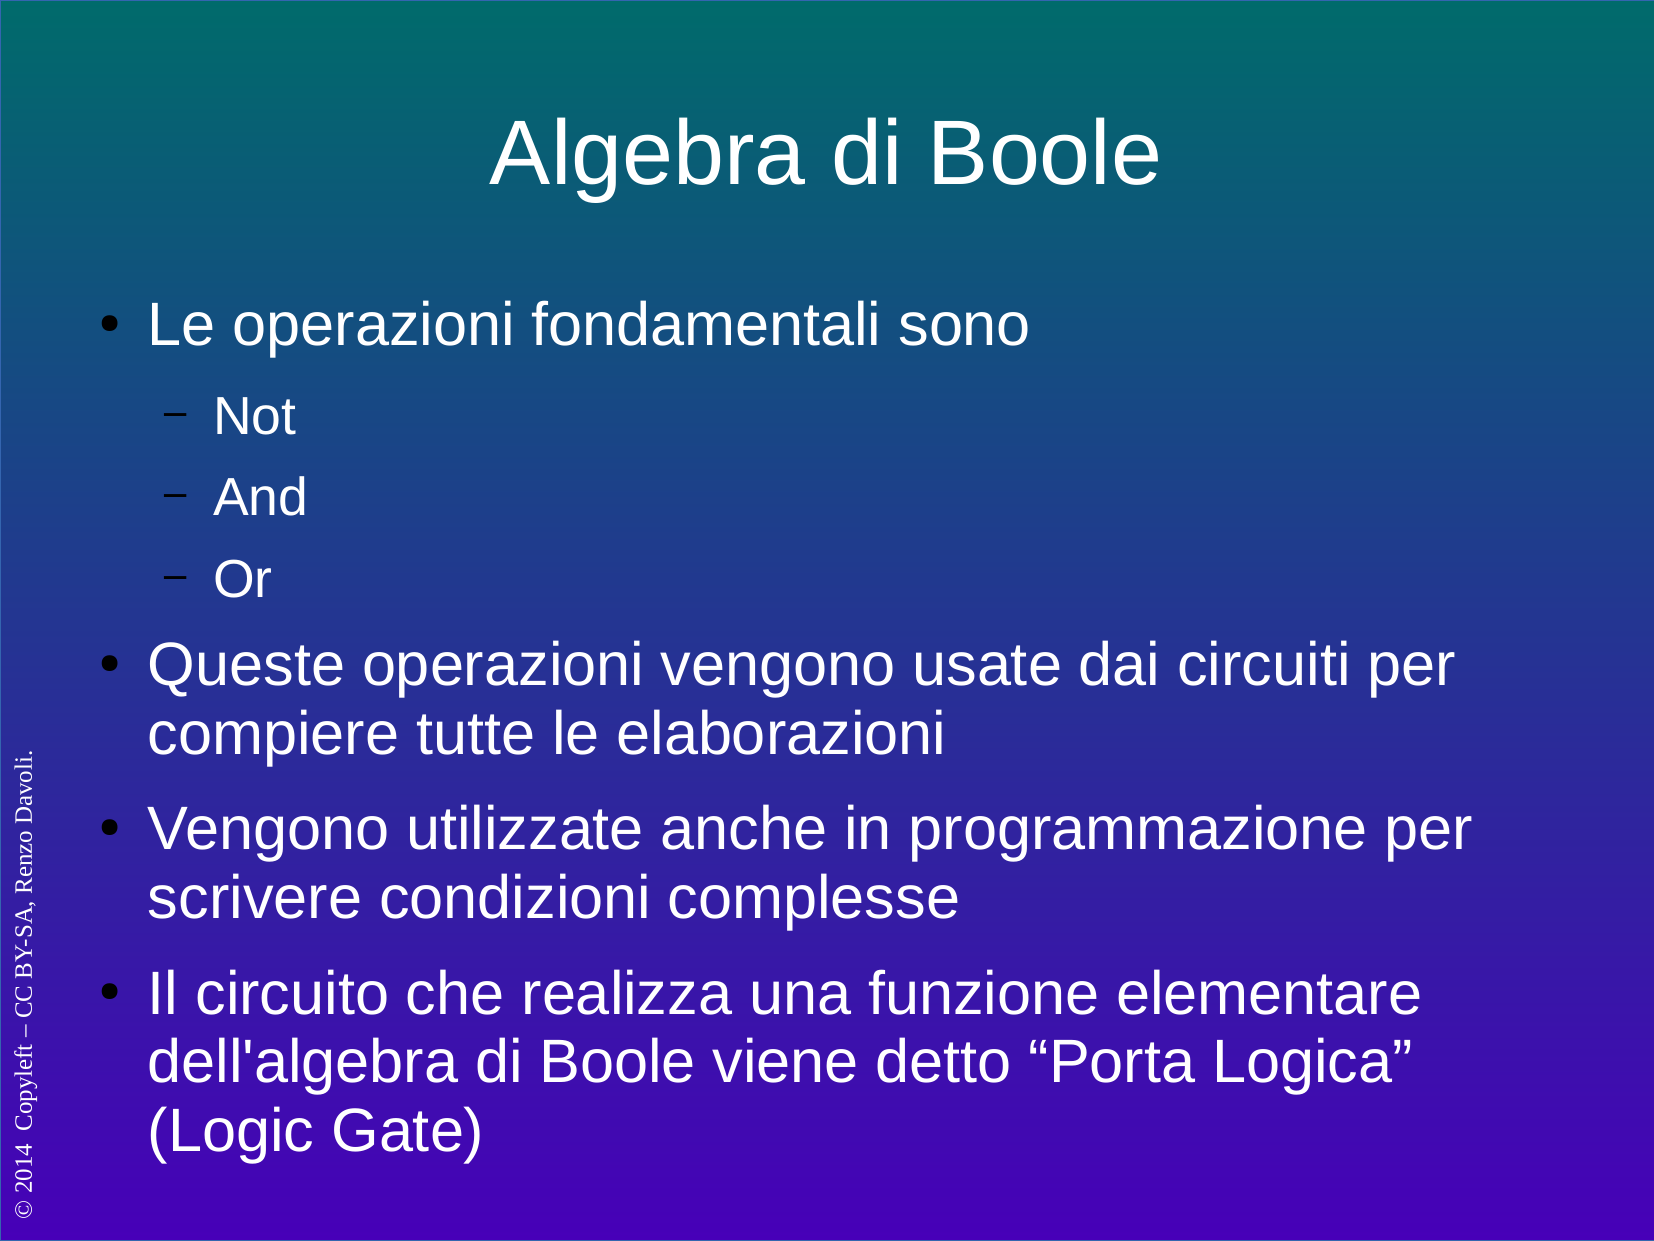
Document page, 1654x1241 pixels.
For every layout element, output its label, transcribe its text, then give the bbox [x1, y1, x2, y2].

title Algebra di Boole [82, 49, 1571, 257]
list Le operazioni fondamentali sono Not And Or Queste operazioni vengono usate dai circuiti per compiere tutte le elaborazioni Vengono utilizzate anche in programmazione per scrivere condizioni complesse Il circuito che realizza una funzione elementare dell'algebra di Boole viene detto “Porta Logica” (Logic Gate) [82, 290, 1576, 1171]
